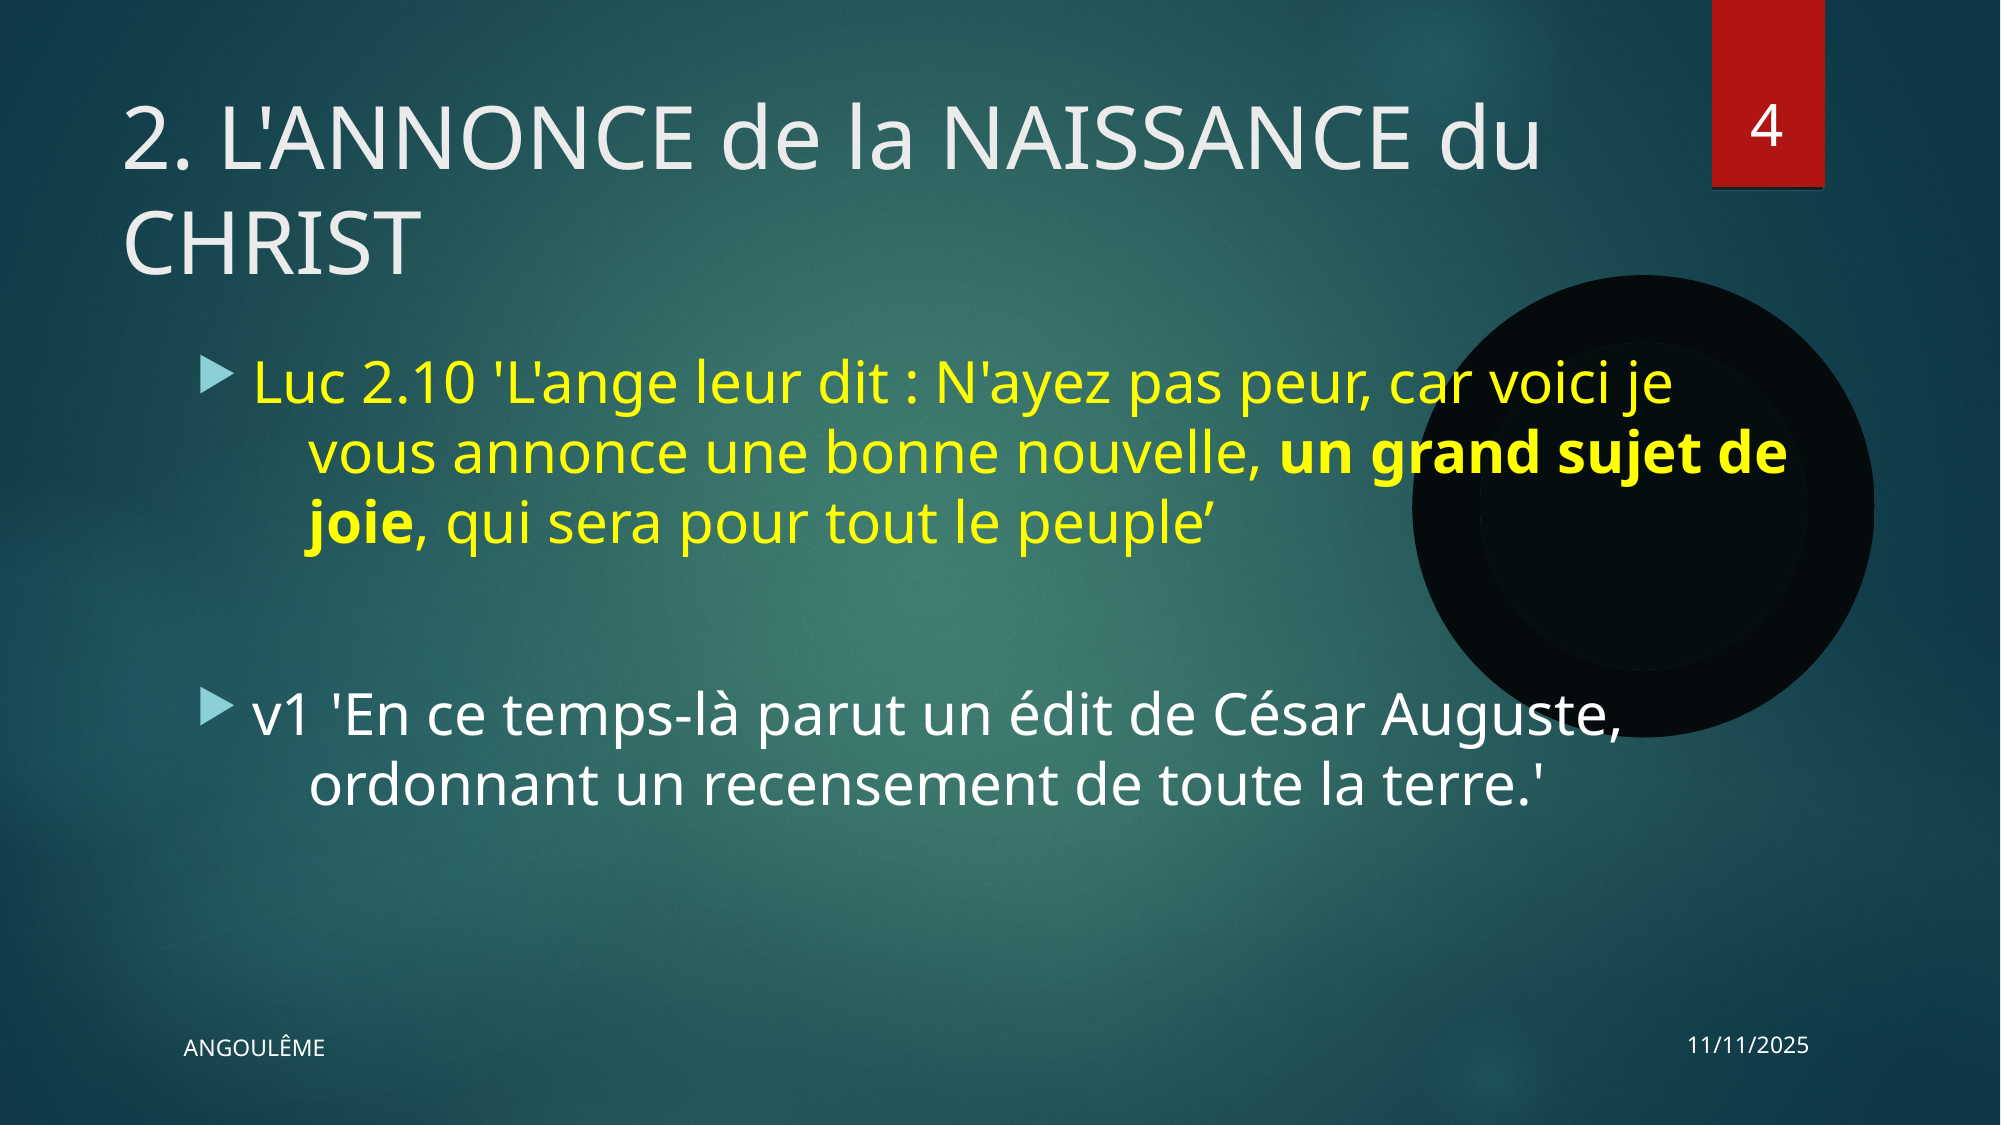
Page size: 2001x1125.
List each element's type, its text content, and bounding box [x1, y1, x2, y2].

title 2. L'ANNONCE de la NAISSANCE du CHRIST [106, 74, 1649, 305]
list Luc 2.10 'L'ange leur dit : N'ayez pas peur, car voici je vous annonce une bonne nouvelle, un grand sujet de joie, qui sera pour tout le peuple’ v1 'En ce temps-là parut un édit de César Auguste, ordonnant un recensement de toute la terre.' [181, 338, 1820, 1026]
text_box 11/11/2025 [1671, 1022, 1835, 1073]
text_box ANGOULÊME [168, 1025, 364, 1076]
text_box [1698, 48, 1836, 175]
